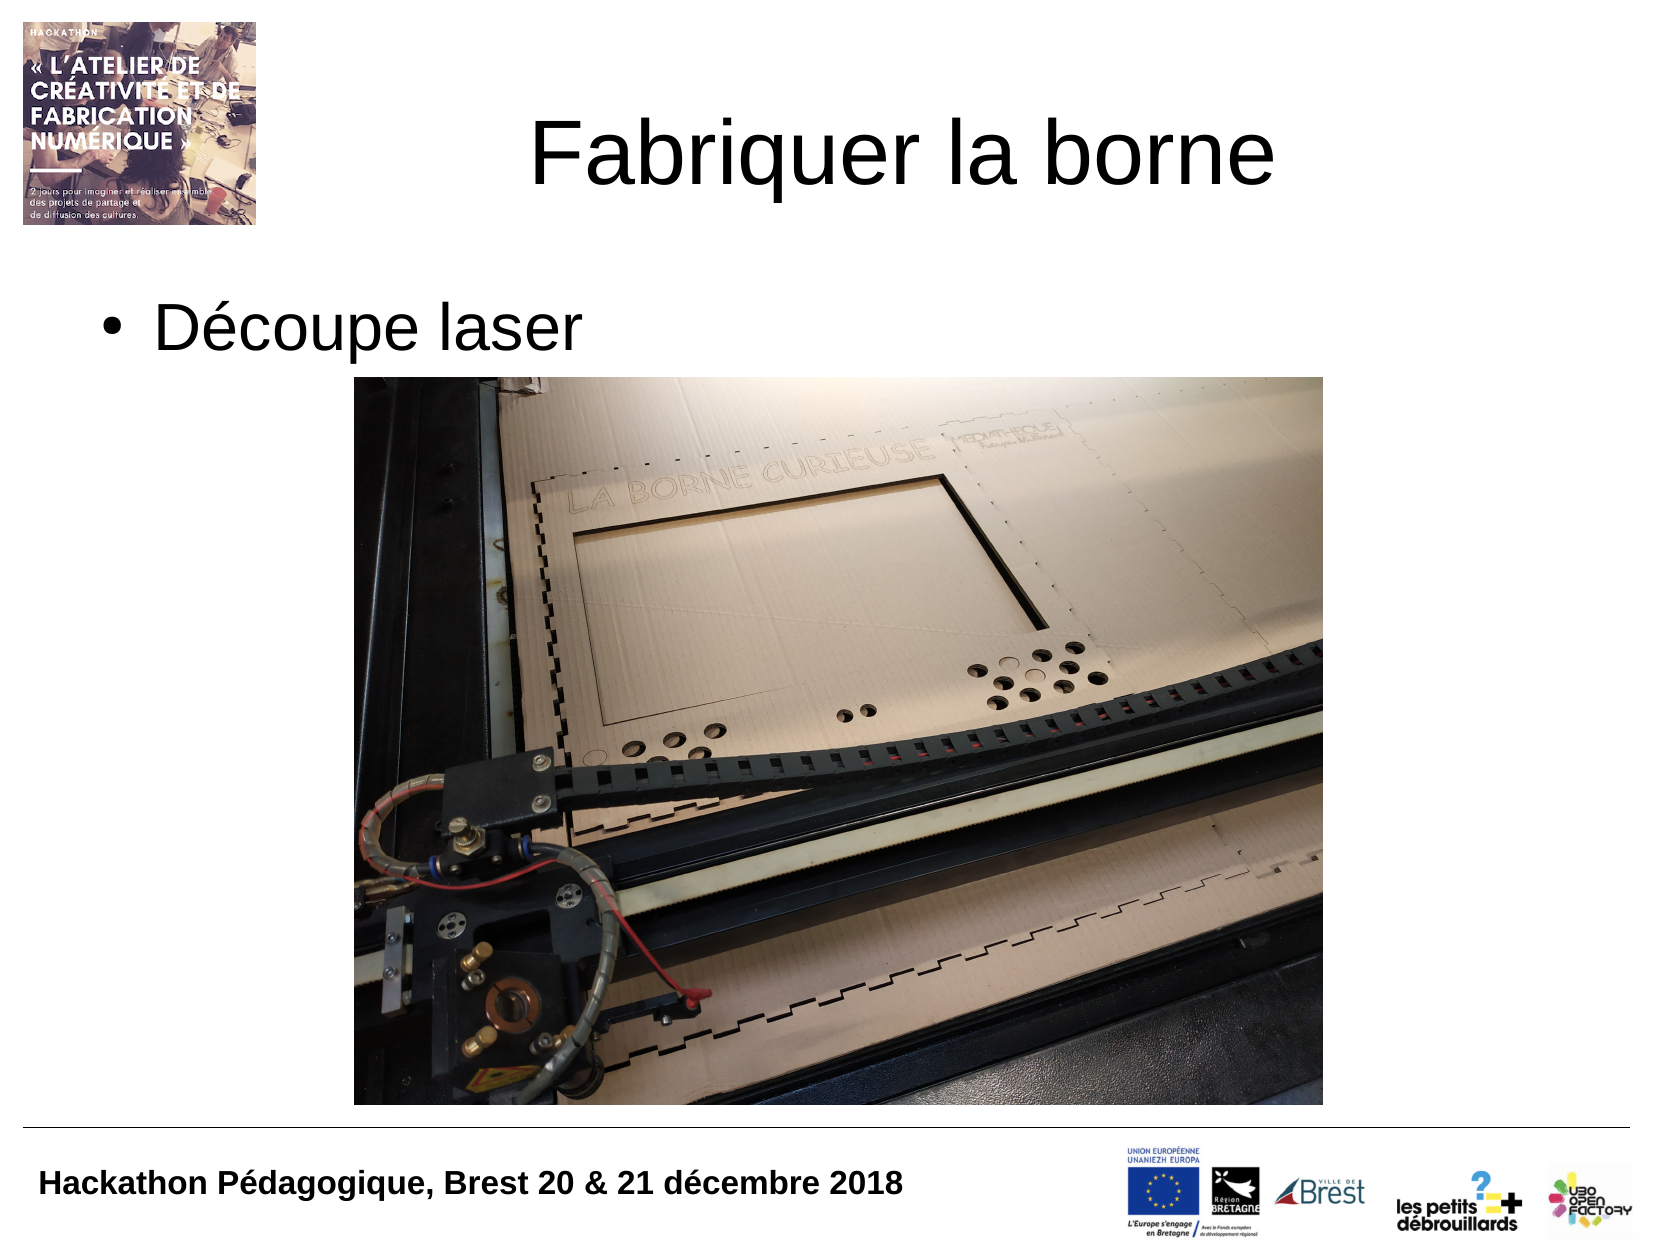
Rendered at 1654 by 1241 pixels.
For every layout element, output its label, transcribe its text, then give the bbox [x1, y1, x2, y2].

picture [23, 22, 256, 225]
picture [1120, 1137, 1642, 1241]
list Découpe laser [82, 290, 1571, 1109]
text_box Hackathon Pédagogique, Brest 20 & 21 décembre 2018 [23, 1157, 945, 1210]
picture [354, 377, 1323, 1105]
title Fabriquer la borne [236, 49, 1571, 257]
